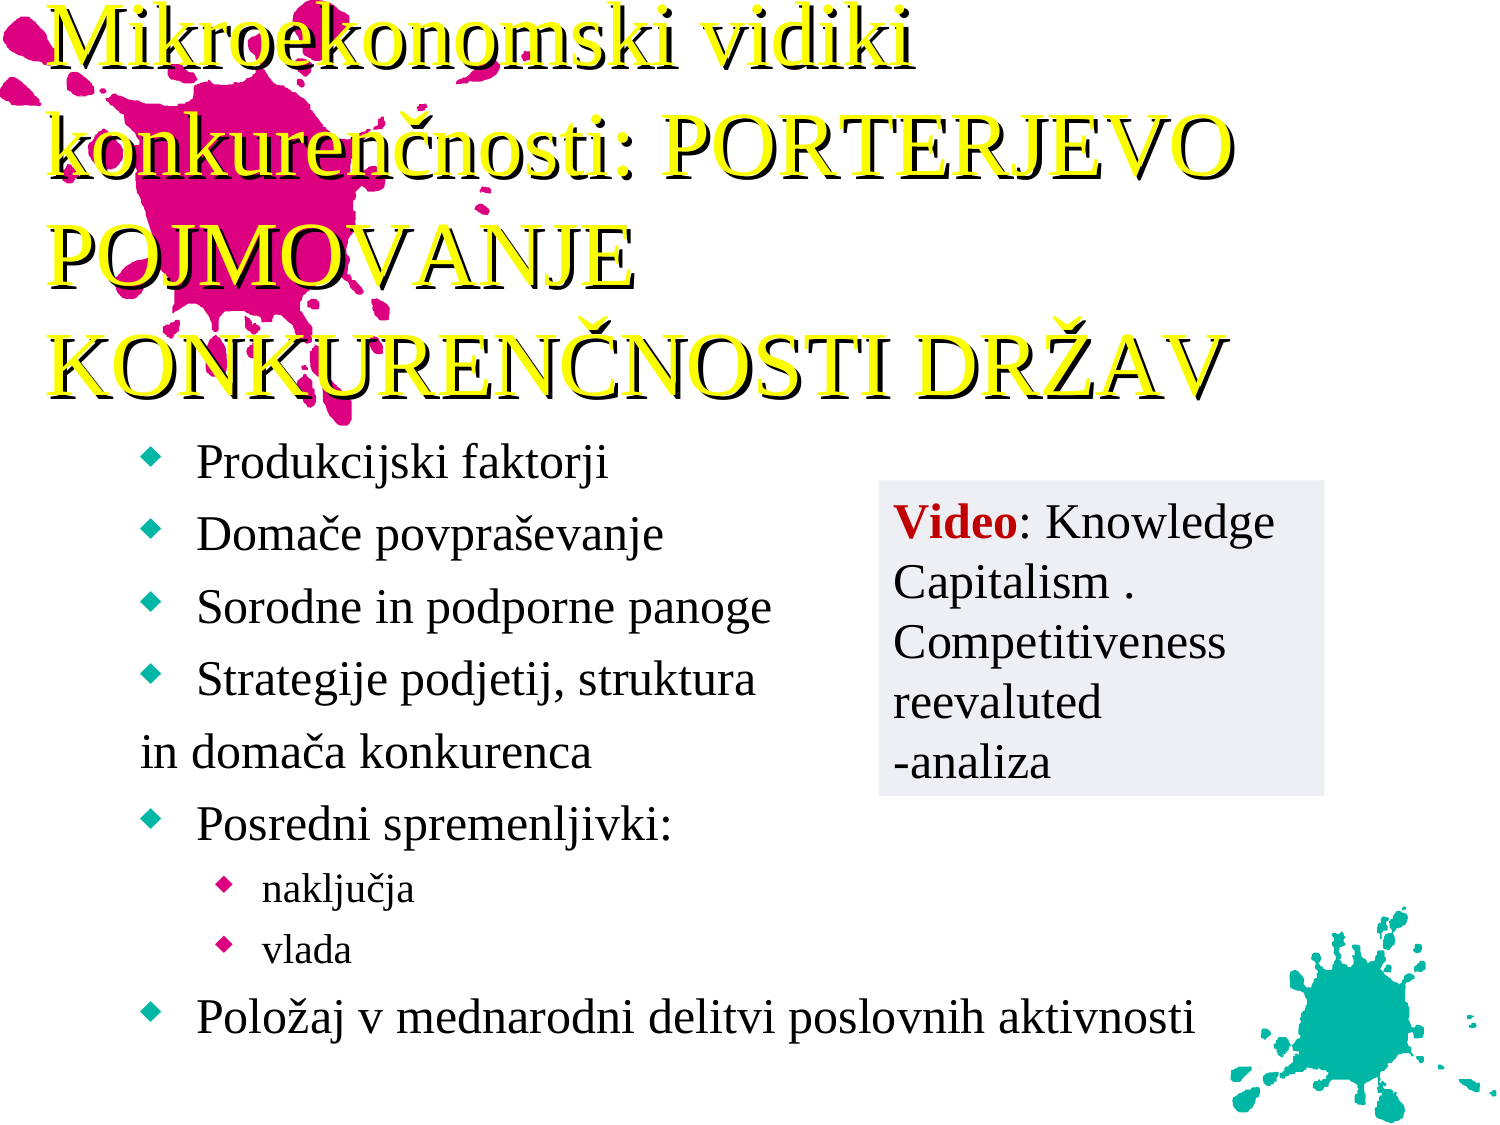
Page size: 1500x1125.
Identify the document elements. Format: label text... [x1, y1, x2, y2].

title Mikroekonomski vidiki konkurenčnosti: PORTERJEVO POJMOVANJE KONKURENČNOSTI DRŽAV [29, 0, 1500, 422]
list Produkcijski faktorji Domače povpraševanje Sorodne in podporne panoge Strategije podjetij, struktura in domača konkurenca Posredni spremenljivki: naključja vlada Položaj v mednarodni delitvi poslovnih aktivnosti [124, 420, 1413, 1052]
text_box Video: Knowledge Capitalism . Competitiveness reevaluted -analiza [878, 480, 1325, 796]
